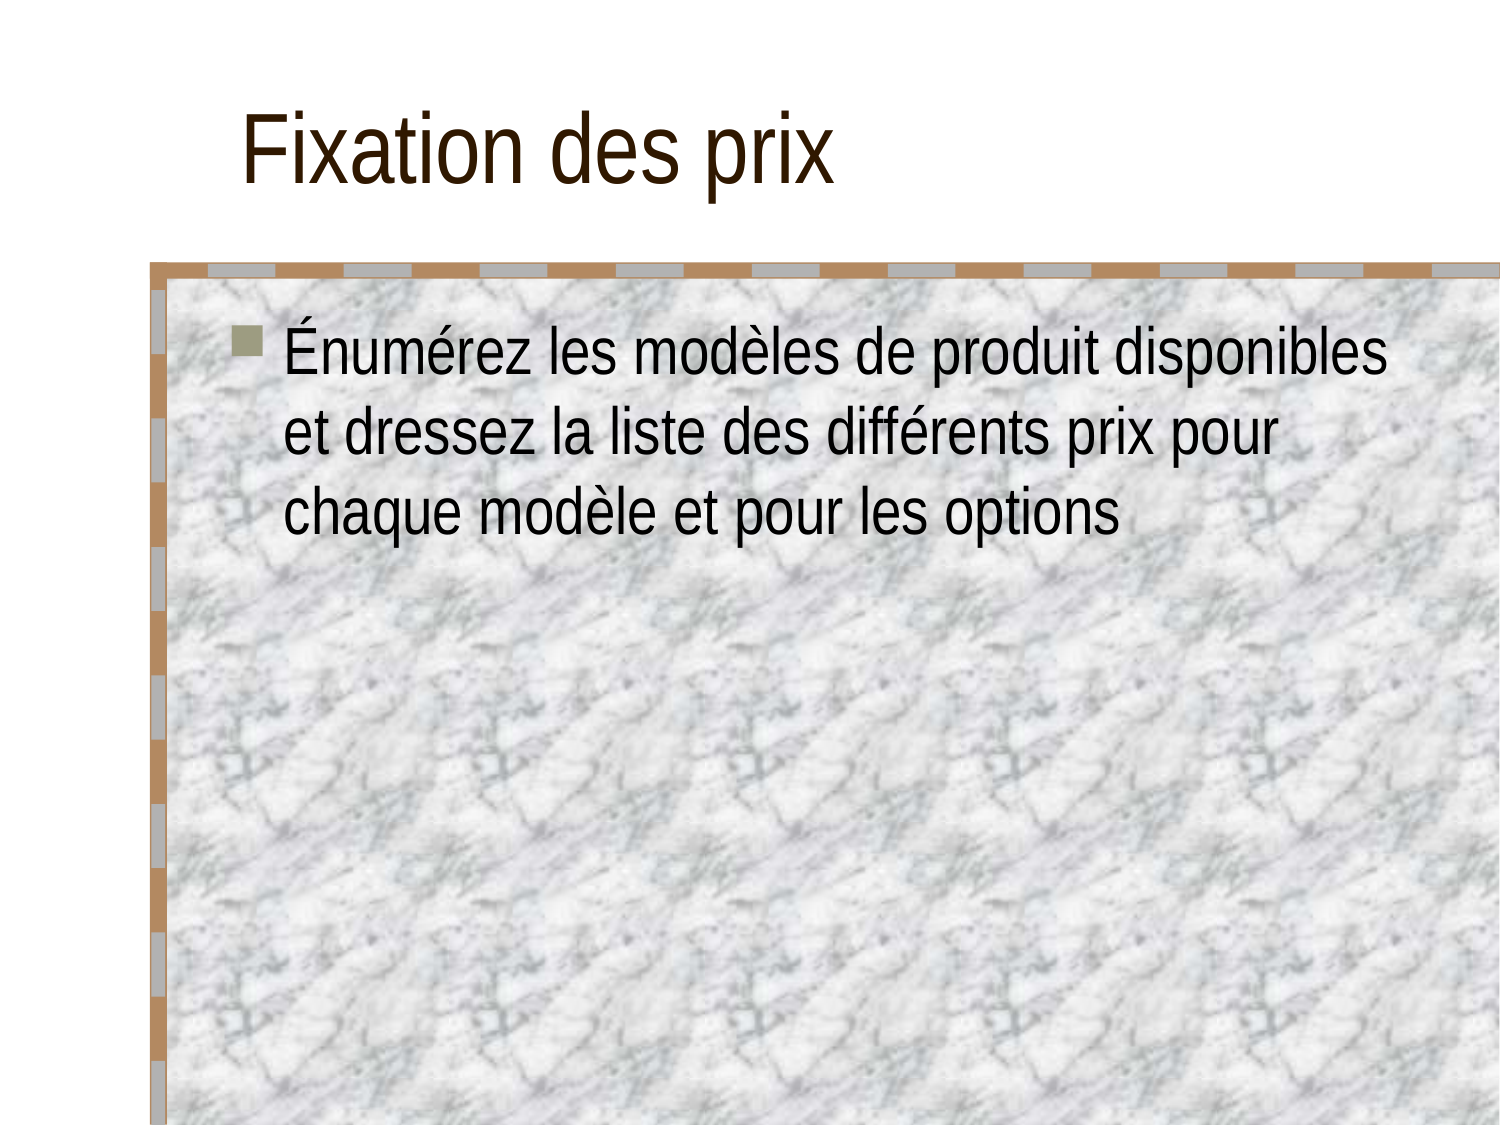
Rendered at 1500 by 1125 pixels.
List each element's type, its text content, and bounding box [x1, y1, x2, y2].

list Énumérez les modèles de produit disponibles et dressez la liste des différents prix pour chaque modèle et pour les options [212, 299, 1413, 1013]
picture [167, 279, 1500, 1125]
title Fixation des prix [225, 49, 1413, 238]
